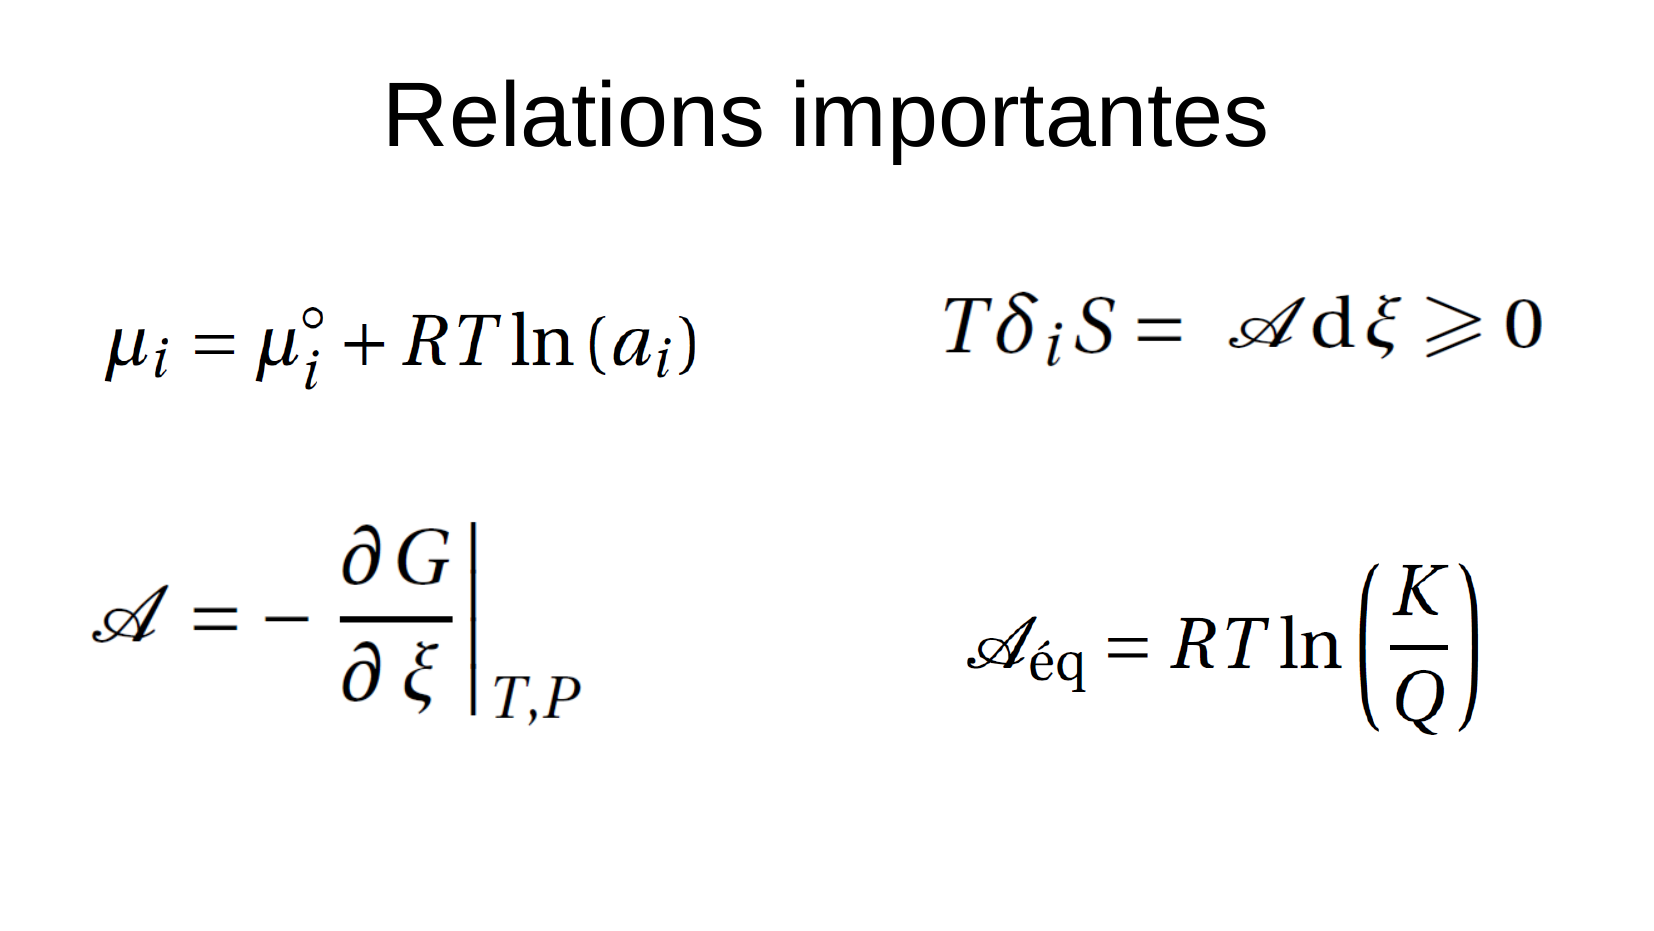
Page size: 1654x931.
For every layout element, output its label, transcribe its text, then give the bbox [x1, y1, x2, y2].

picture [933, 535, 1489, 768]
picture [70, 276, 723, 414]
title Relations importantes [82, 37, 1571, 193]
picture [885, 258, 1582, 414]
picture [47, 472, 603, 787]
